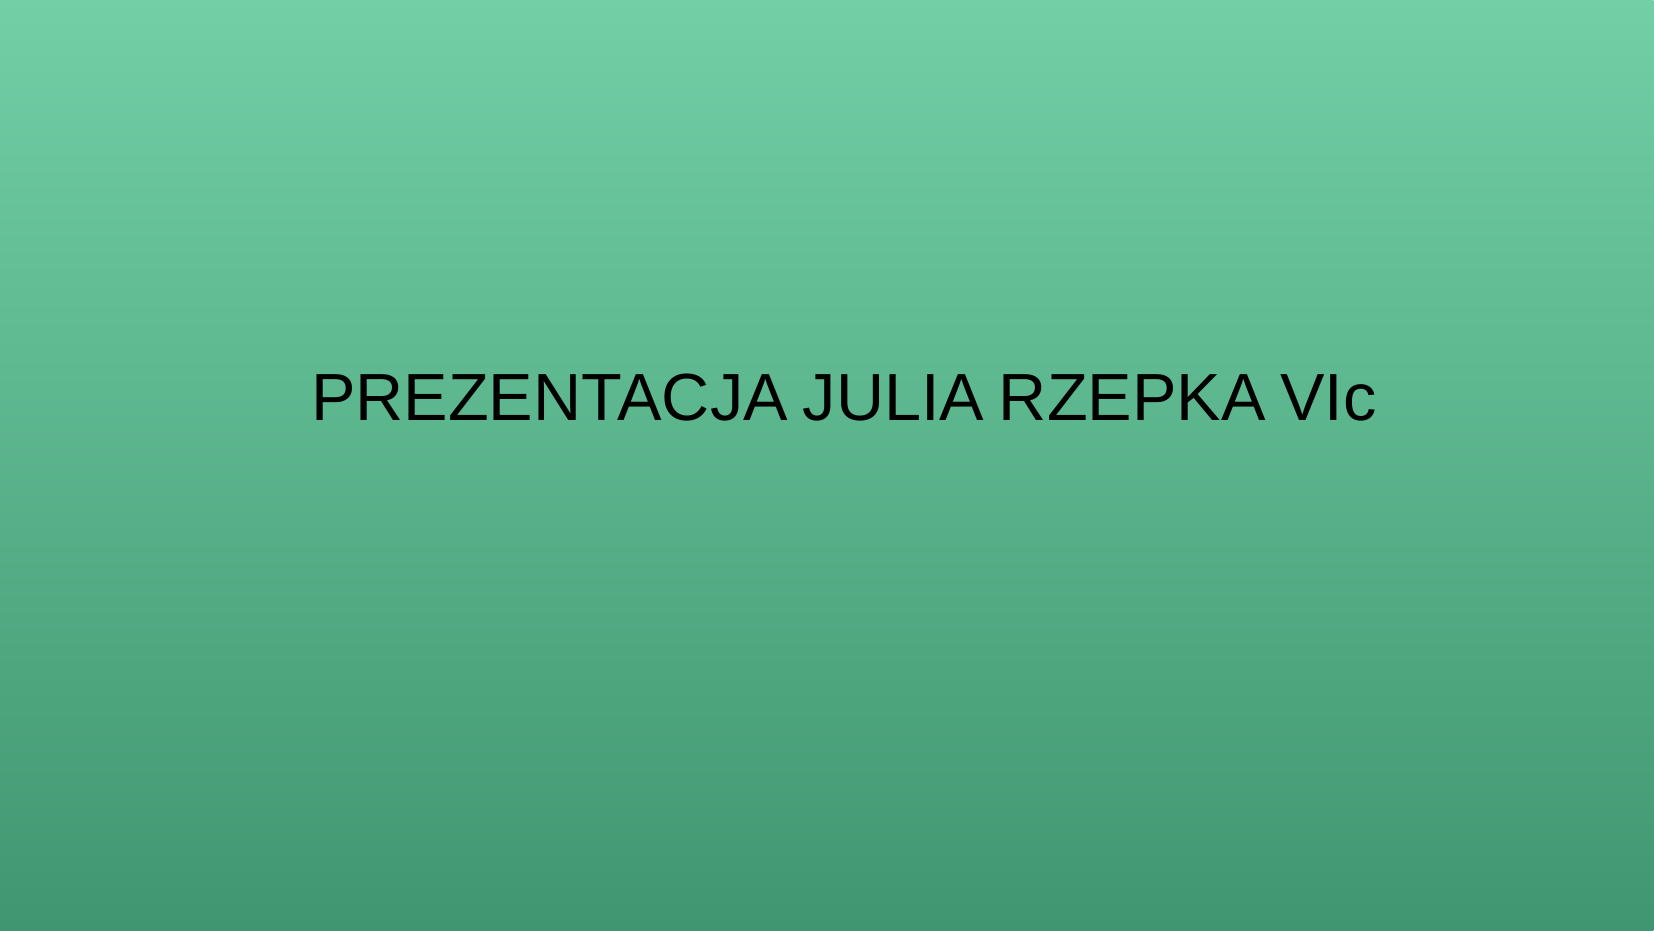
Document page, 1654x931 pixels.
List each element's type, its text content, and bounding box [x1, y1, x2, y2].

subtitle PREZENTACJA JULIA RZEPKA VIc [82, 37, 1571, 757]
